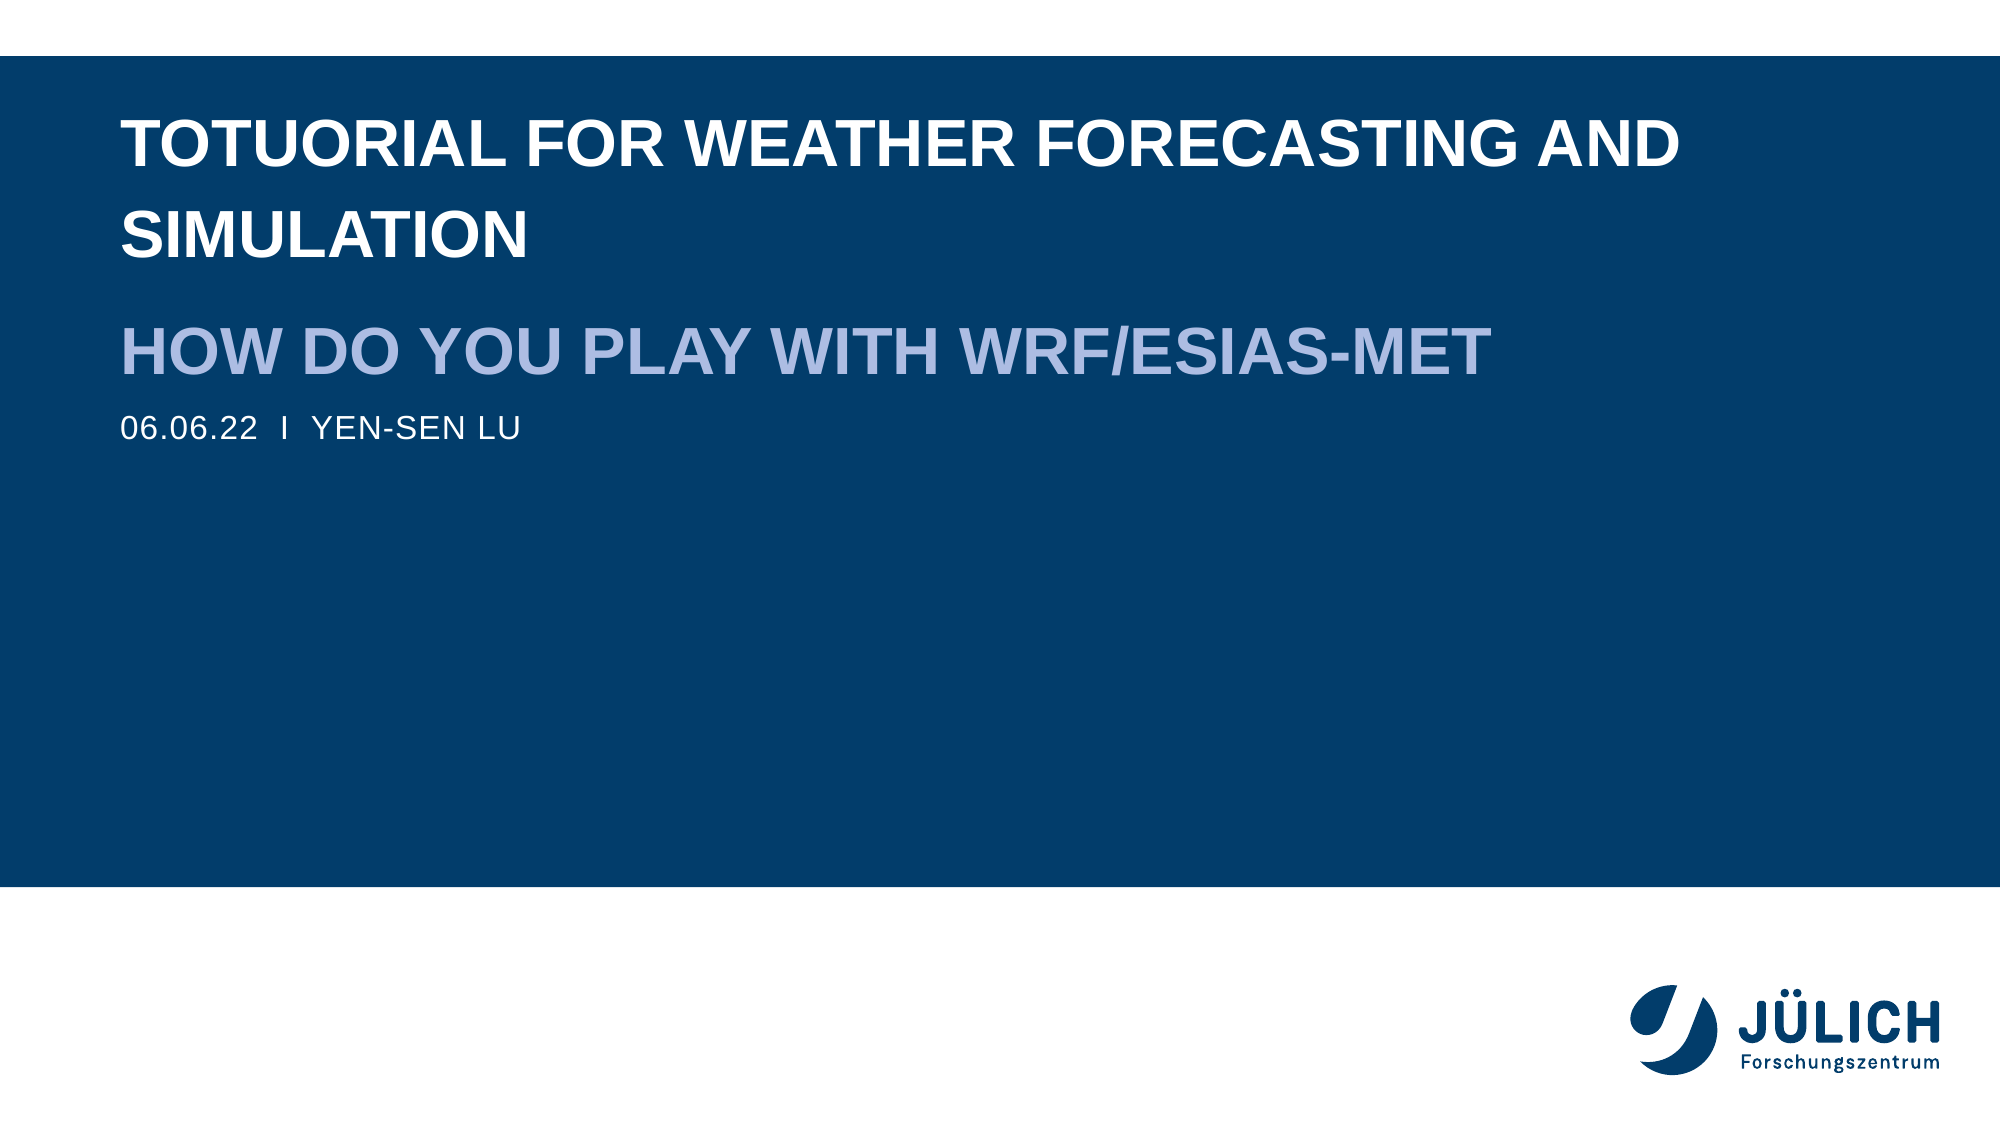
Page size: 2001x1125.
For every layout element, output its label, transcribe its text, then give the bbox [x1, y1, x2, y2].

subtitle 06.06.22 I Yen-Sen Lu [120, 416, 1880, 486]
title Totuorial for weather forecasting and simulation [120, 88, 1880, 191]
list How do you play with WRF/ESIAS-met [120, 296, 1880, 416]
